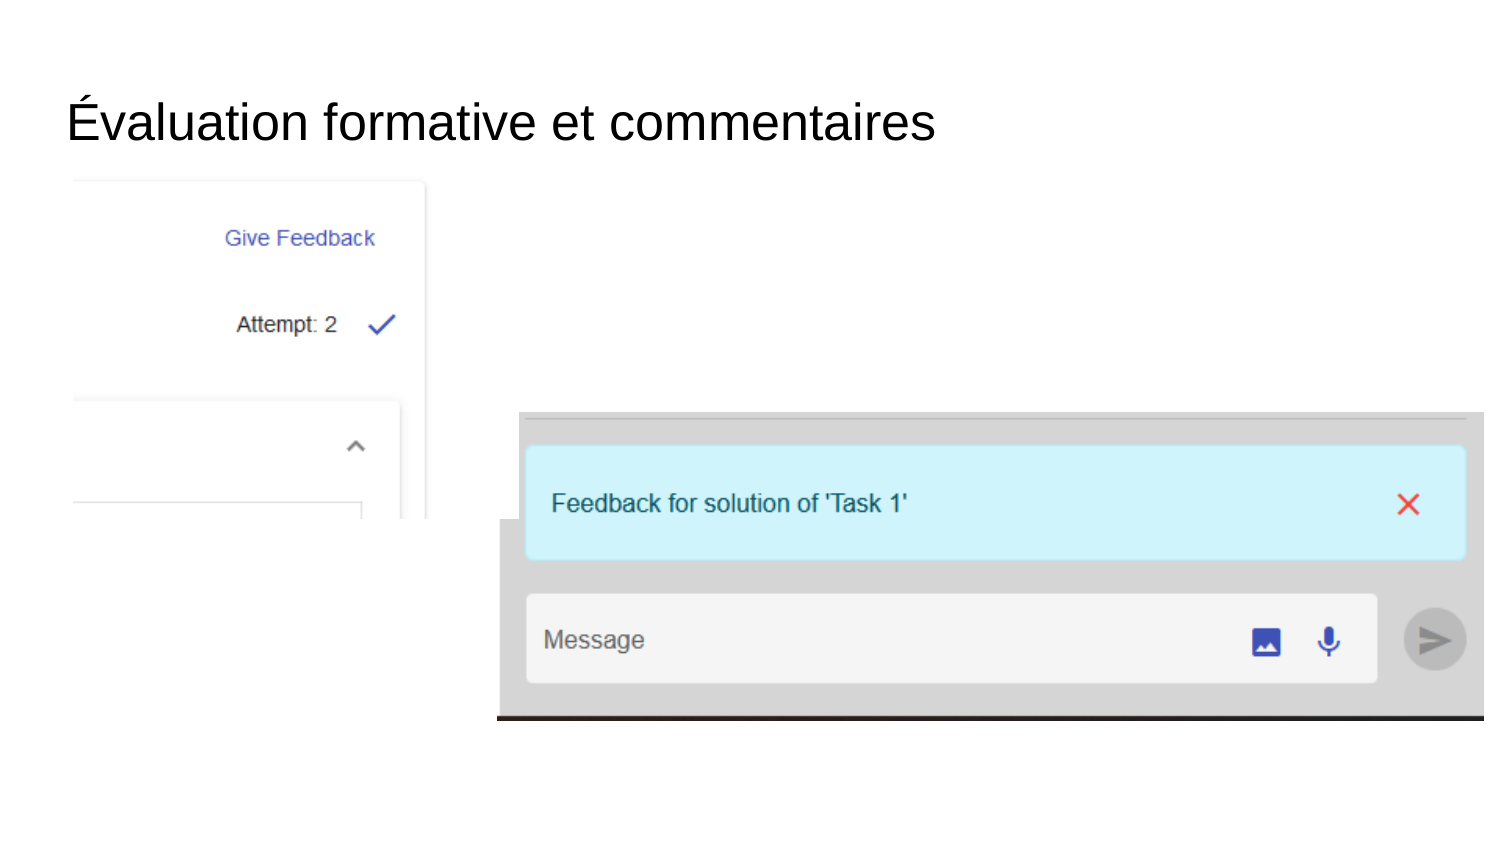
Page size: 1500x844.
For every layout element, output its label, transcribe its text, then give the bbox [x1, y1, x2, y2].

picture [73, 166, 1484, 721]
title Évaluation formative et commentaires [51, 72, 1449, 167]
